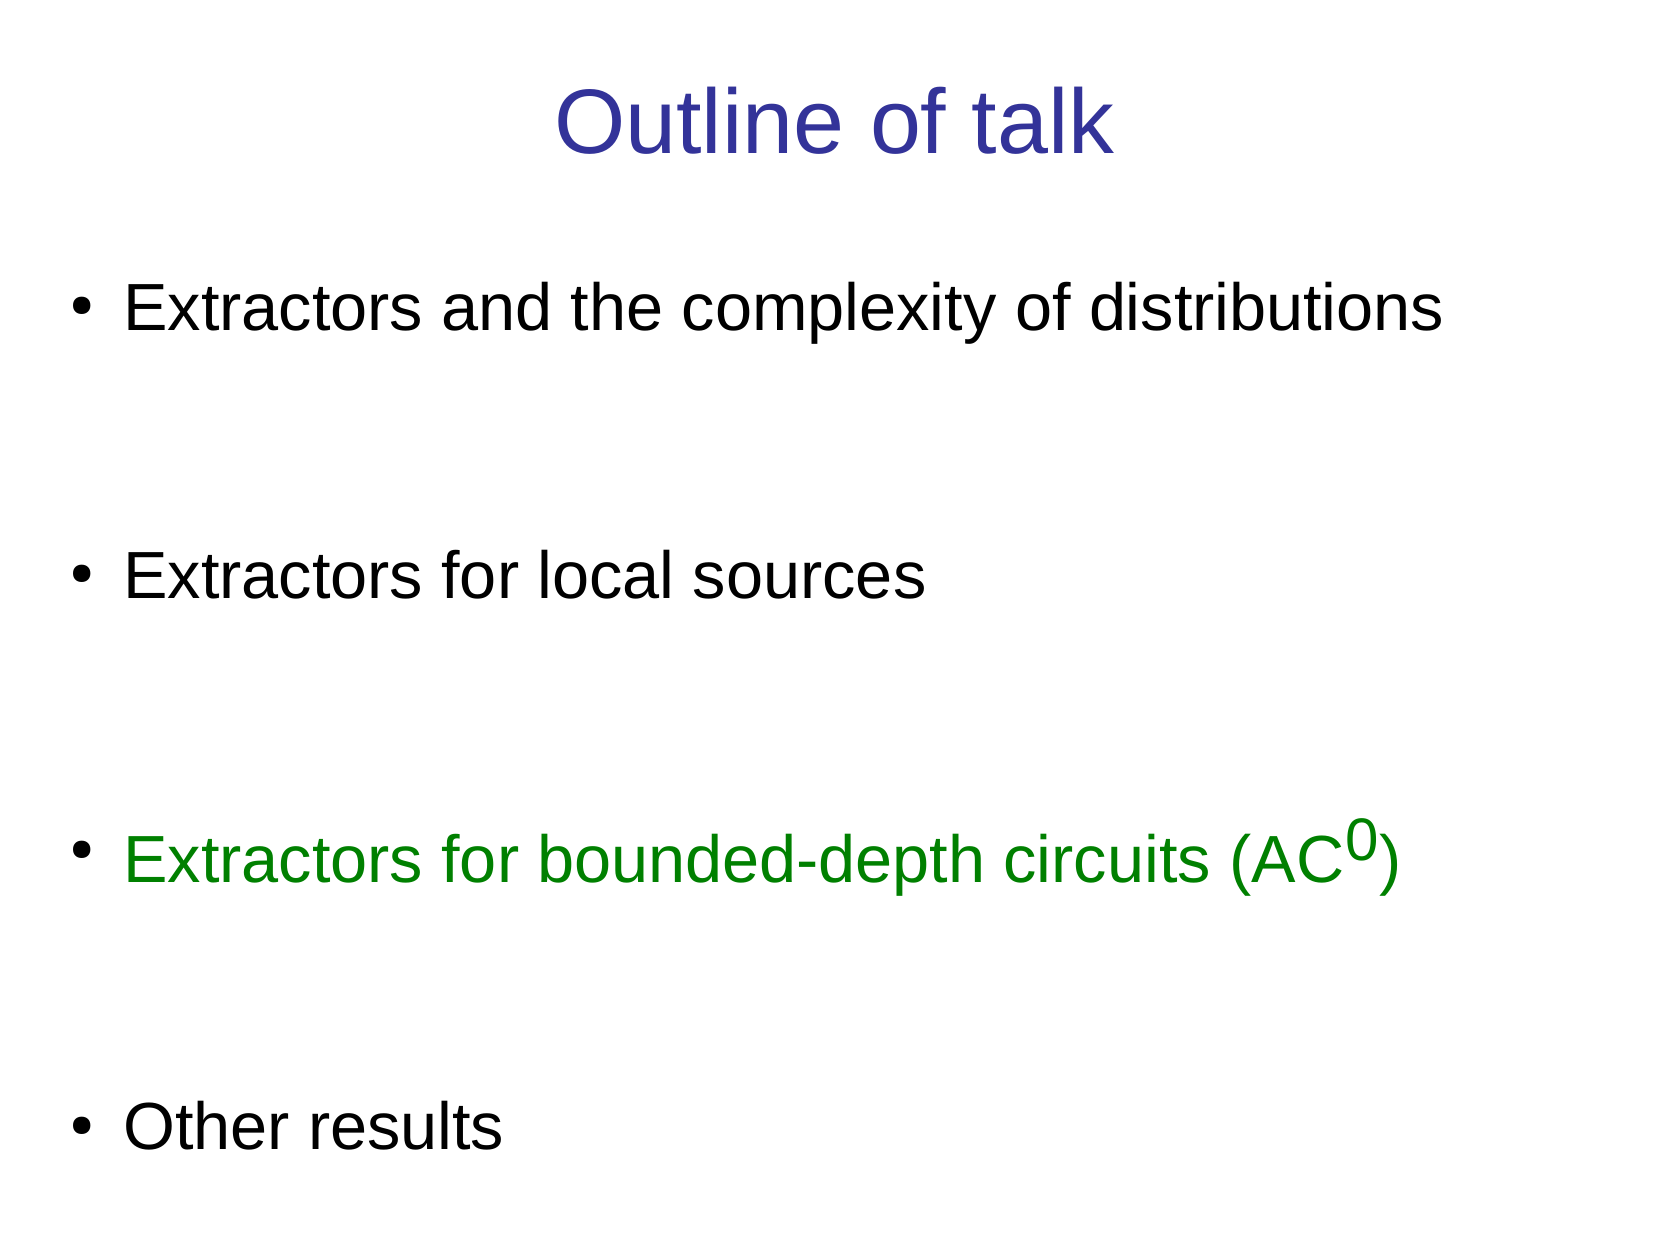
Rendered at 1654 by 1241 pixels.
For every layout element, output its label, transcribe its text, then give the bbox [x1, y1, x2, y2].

title Outline of talk [131, 18, 1538, 226]
list Extractors and the complexity of distributions Extractors for local sources Extractors for bounded-depth circuits (AC0) Other results [37, 262, 1613, 1201]
